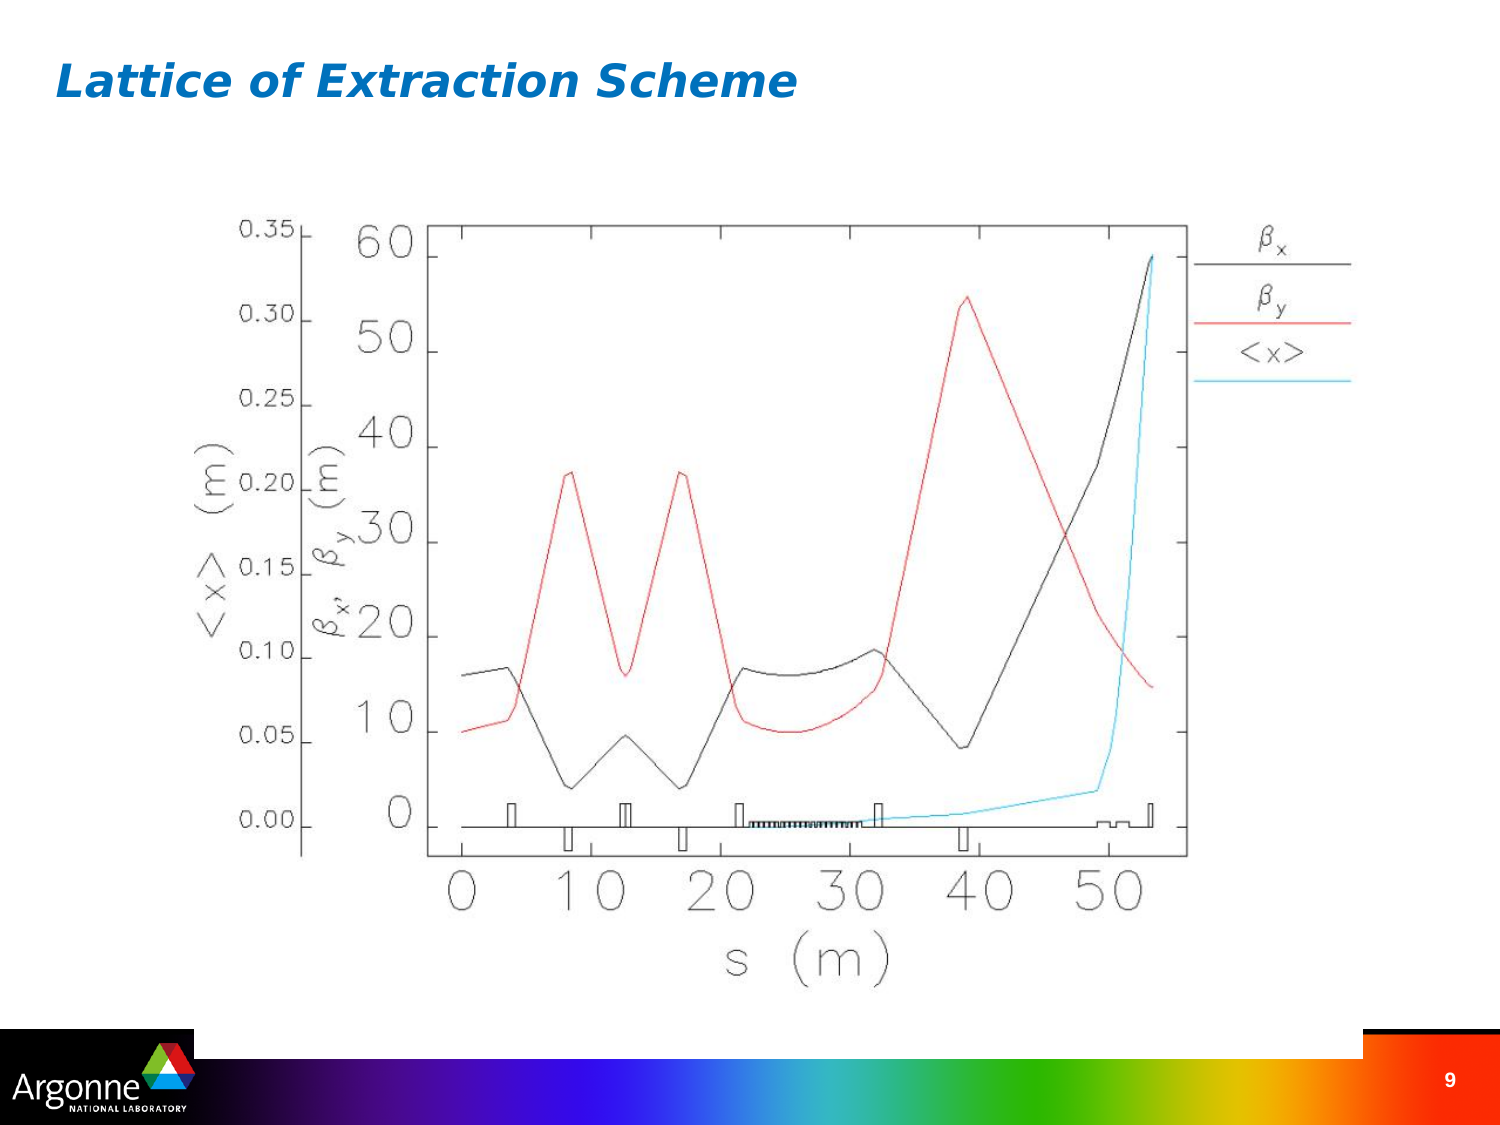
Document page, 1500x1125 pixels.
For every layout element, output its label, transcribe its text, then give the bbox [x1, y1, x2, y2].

title Lattice of Extraction Scheme [55, 54, 1361, 112]
picture [0, 158, 1500, 1125]
